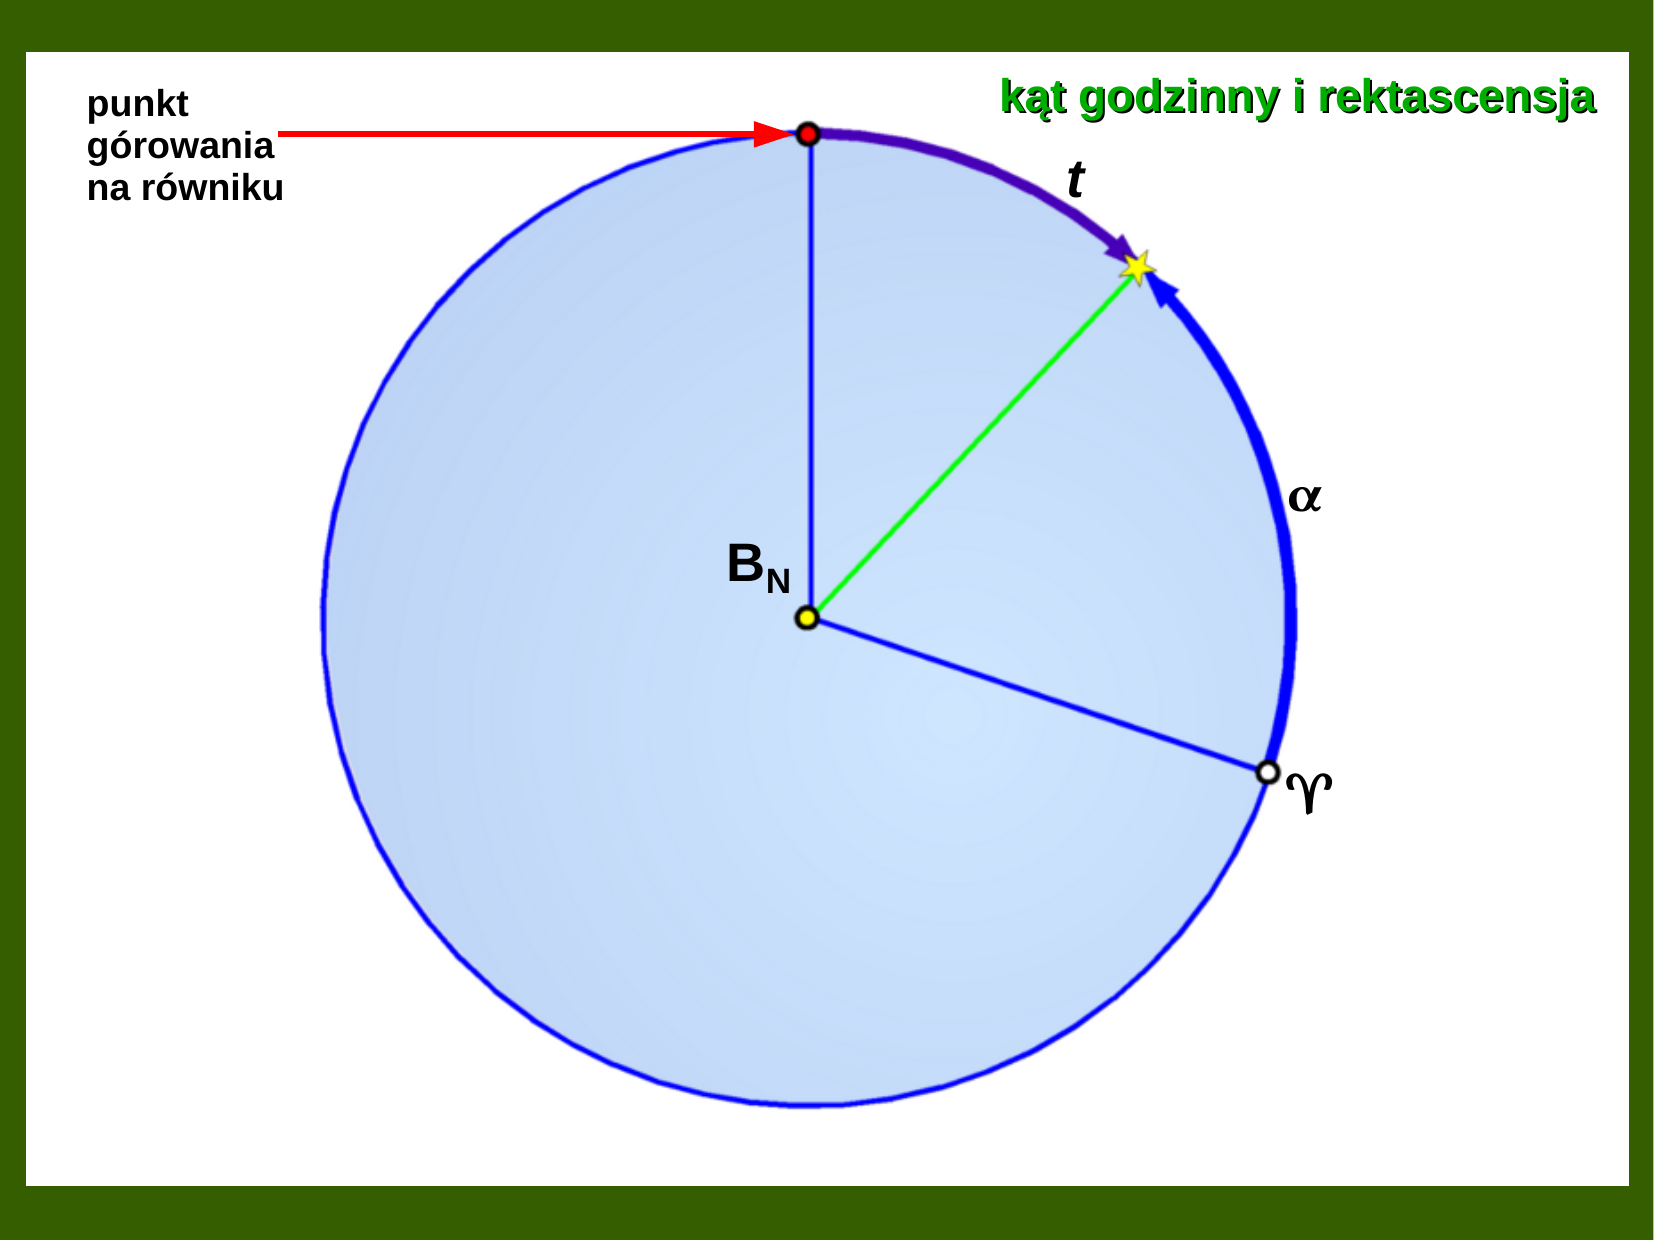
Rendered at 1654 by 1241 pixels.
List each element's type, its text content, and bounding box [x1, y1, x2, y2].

text_box ♈ [1270, 751, 1349, 828]
text_box BN [711, 525, 807, 608]
text_box kąt godzinny i rektascensja [984, 62, 1611, 129]
text_box punkt górowania na równiku [71, 74, 301, 216]
picture [26, 52, 1629, 1186]
text_box α [1272, 455, 1338, 533]
text_box t [1051, 140, 1099, 216]
